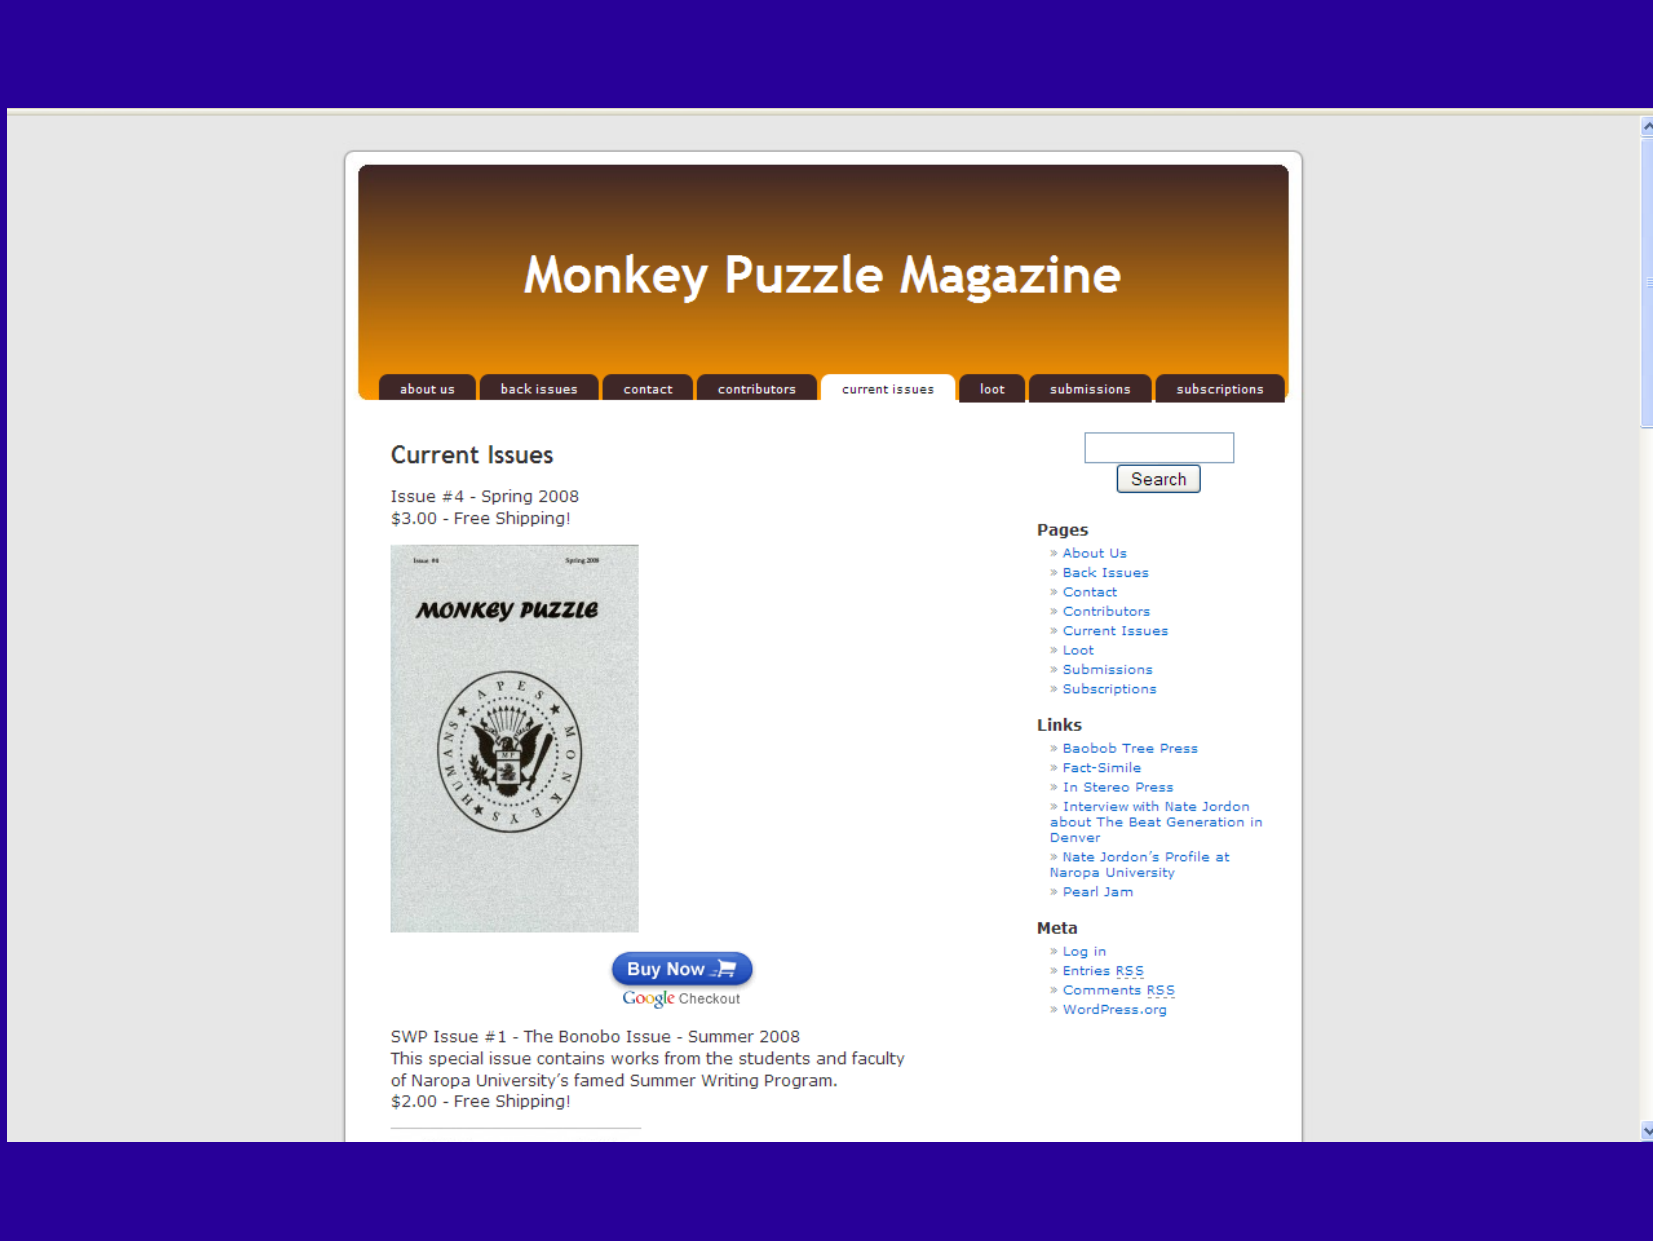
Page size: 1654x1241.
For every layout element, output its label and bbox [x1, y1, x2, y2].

picture [7, 108, 1653, 1142]
